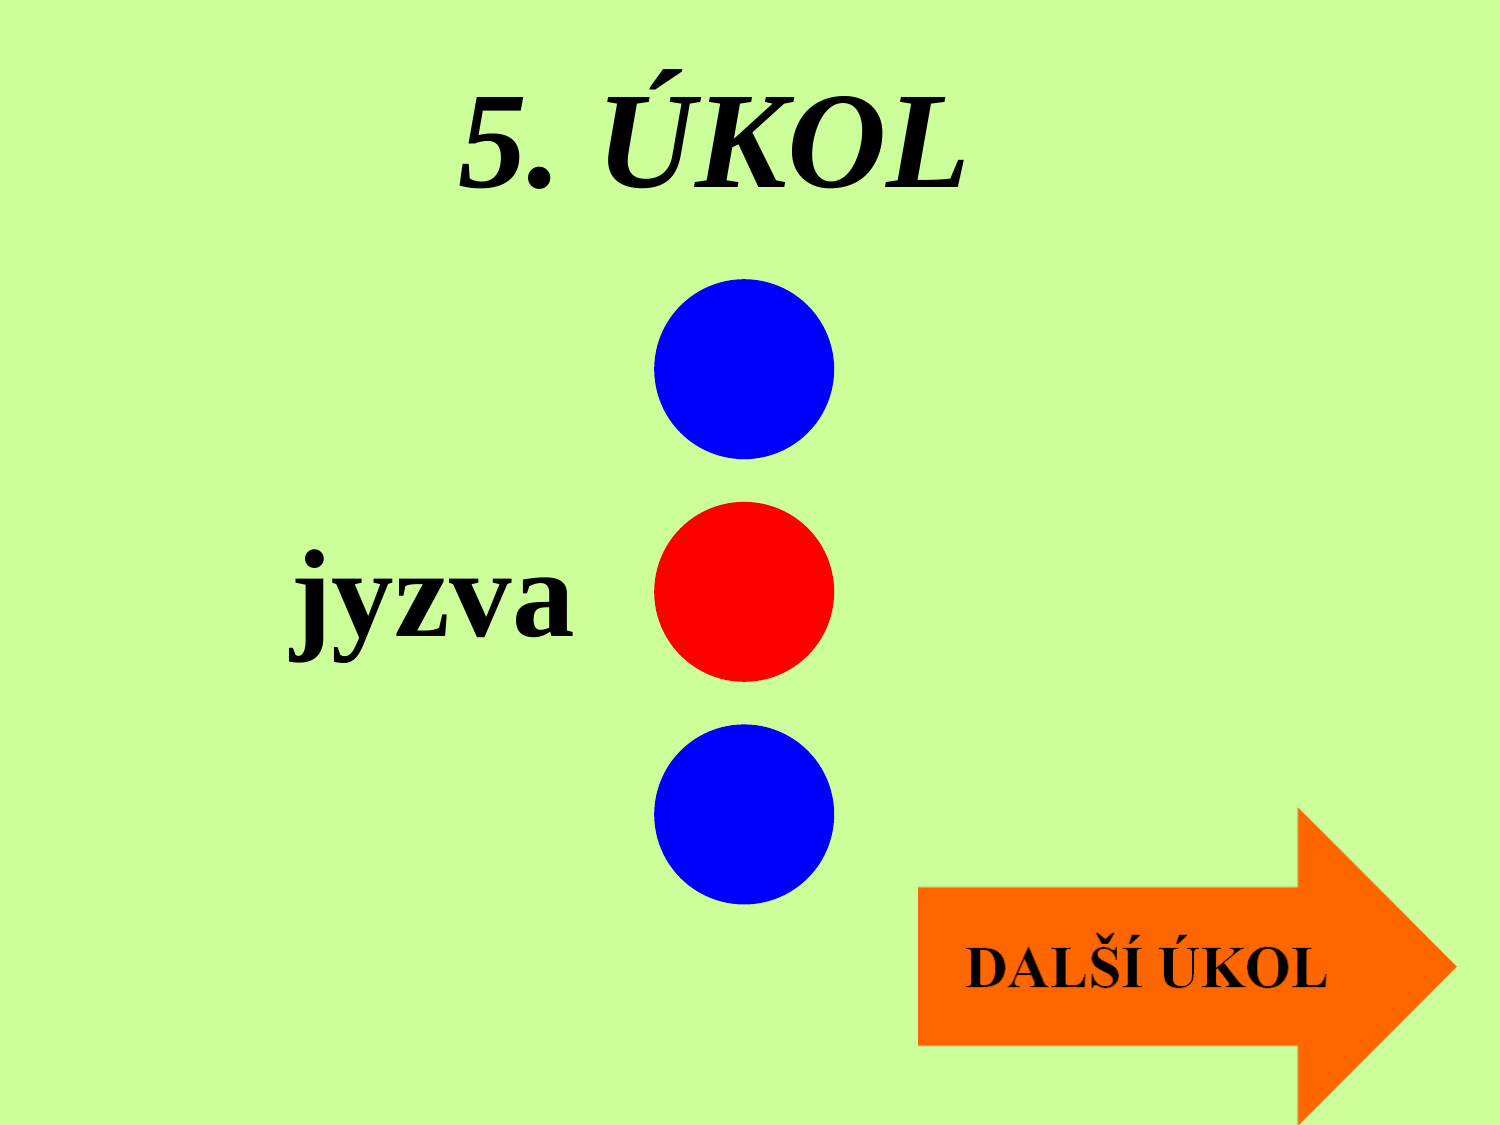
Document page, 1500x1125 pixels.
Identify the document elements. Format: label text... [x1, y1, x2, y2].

text_box [656, 726, 833, 903]
text_box 5. ÚKOL [360, 42, 1070, 224]
text_box jyzva [212, 503, 590, 670]
picture [917, 806, 1458, 1125]
text_box [656, 281, 833, 458]
text_box [656, 503, 833, 680]
